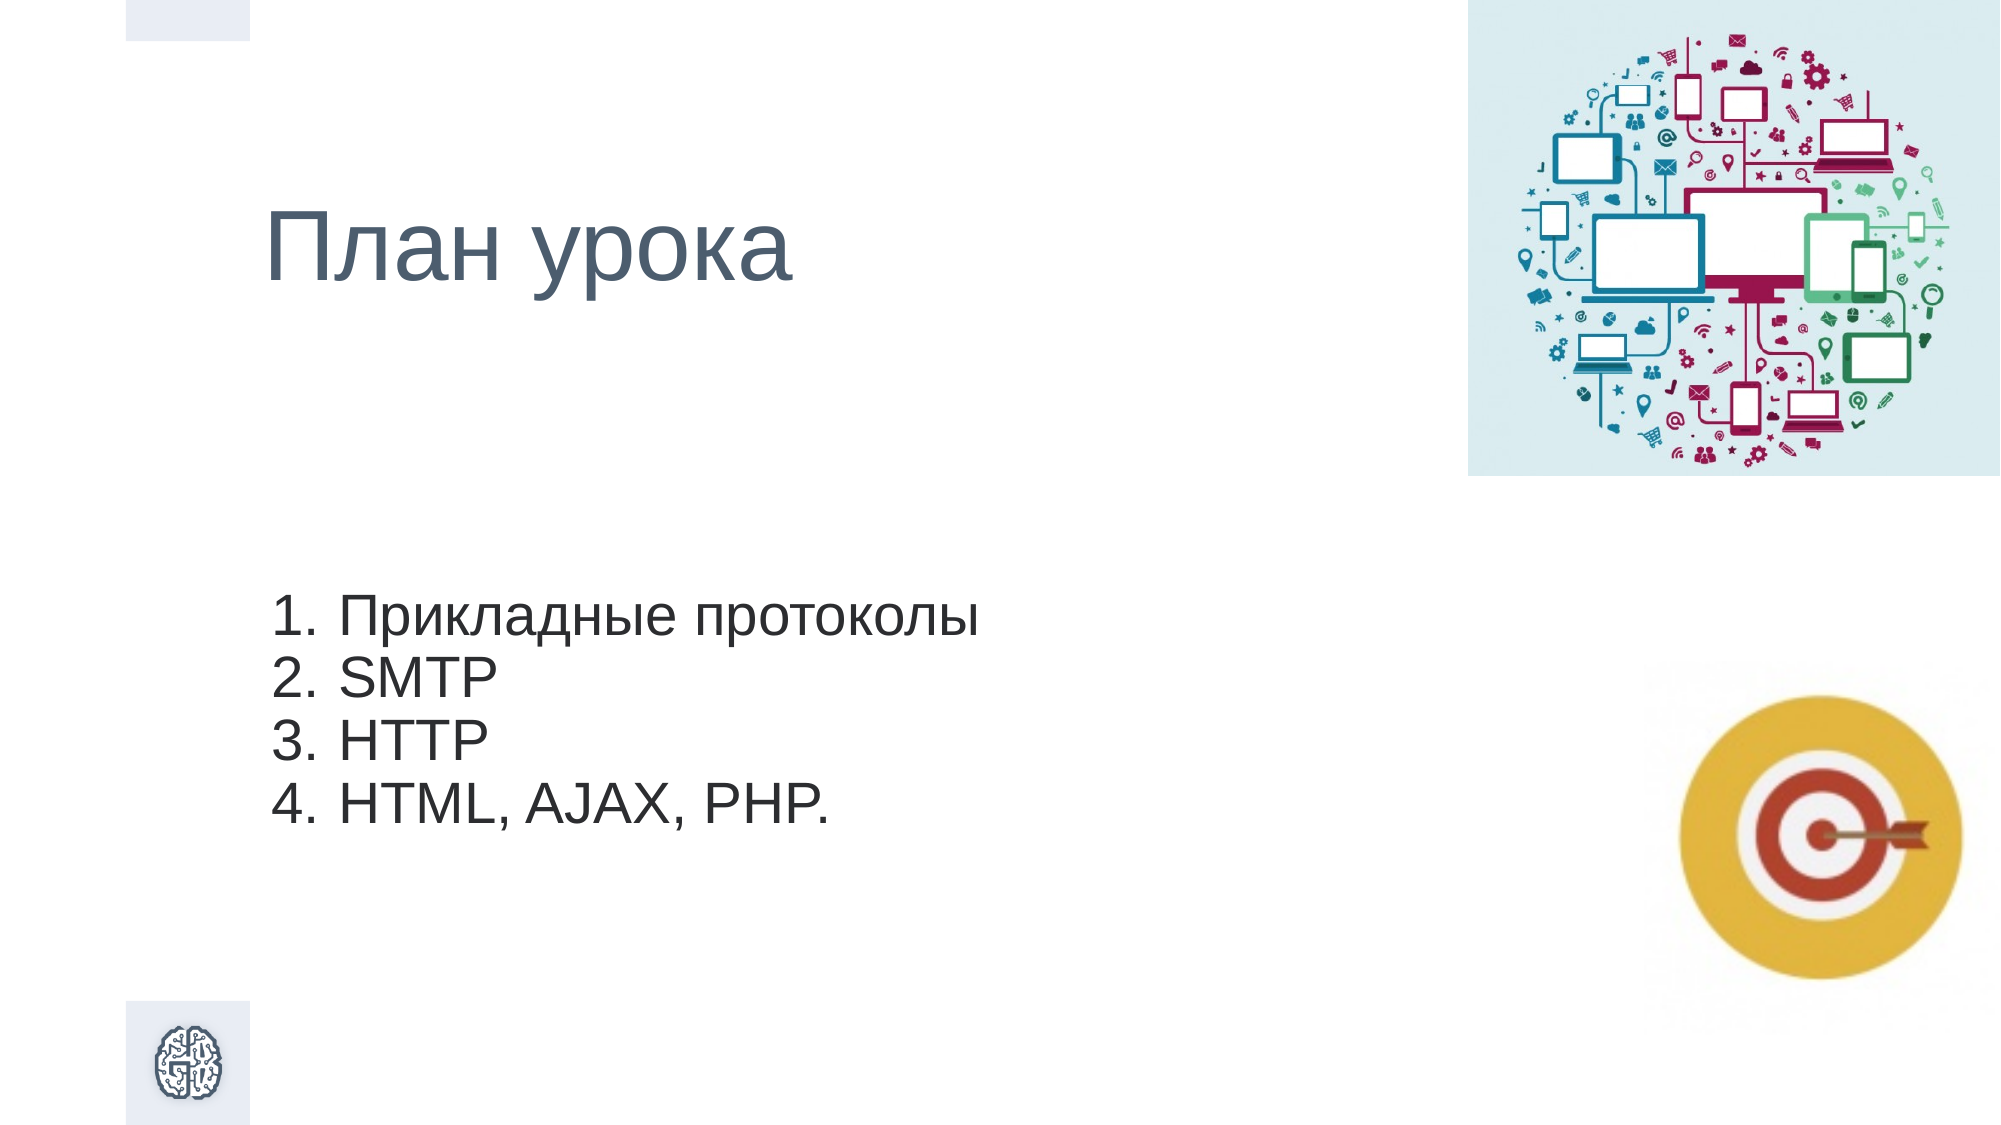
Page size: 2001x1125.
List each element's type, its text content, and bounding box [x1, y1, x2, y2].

list Прикладные протоколы SMTP HTTP HTML, AJAX, PHP. [248, 431, 1752, 990]
title План урока [248, 124, 1468, 372]
picture [1468, 0, 2000, 476]
picture [1644, 661, 2000, 1035]
picture [144, 1016, 232, 1110]
